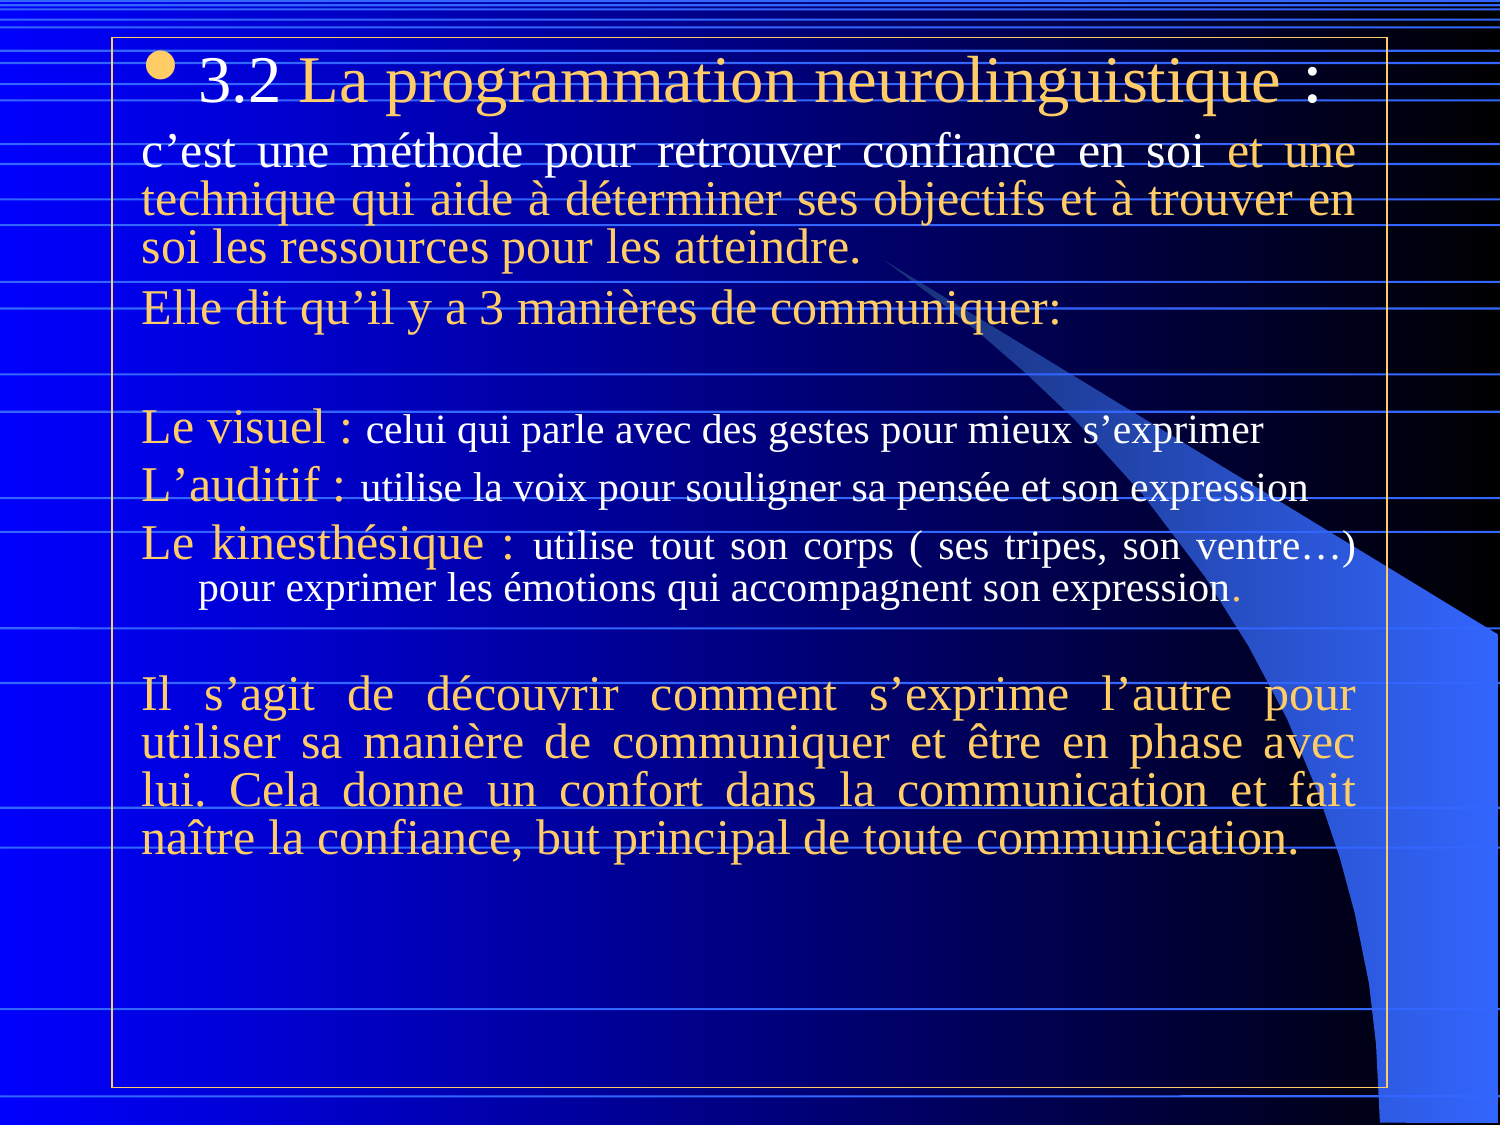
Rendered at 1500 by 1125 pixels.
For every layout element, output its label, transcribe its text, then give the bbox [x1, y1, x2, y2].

list 3.2 La programmation neurolinguistique : c’est une méthode pour retrouver confiance en soi et une technique qui aide à déterminer ses objectifs et à trouver en soi les ressources pour les atteindre. Elle dit qu’il y a 3 manières de communiquer: Le visuel : celui qui parle avec des gestes pour mieux s’exprimer L’auditif : utilise la voix pour souligner sa pensée et son expression Le kinesthésique : utilise tout son corps ( ses tripes, son ventre…) pour exprimer les émotions qui accompagnent son expression. Il s’agit de découvrir comment s’exprime l’autre pour utiliser sa manière de communiquer et être en phase avec lui. Cela donne un confort dans la communication et fait naître la confiance, but principal de toute communication. [111, 37, 1387, 1088]
